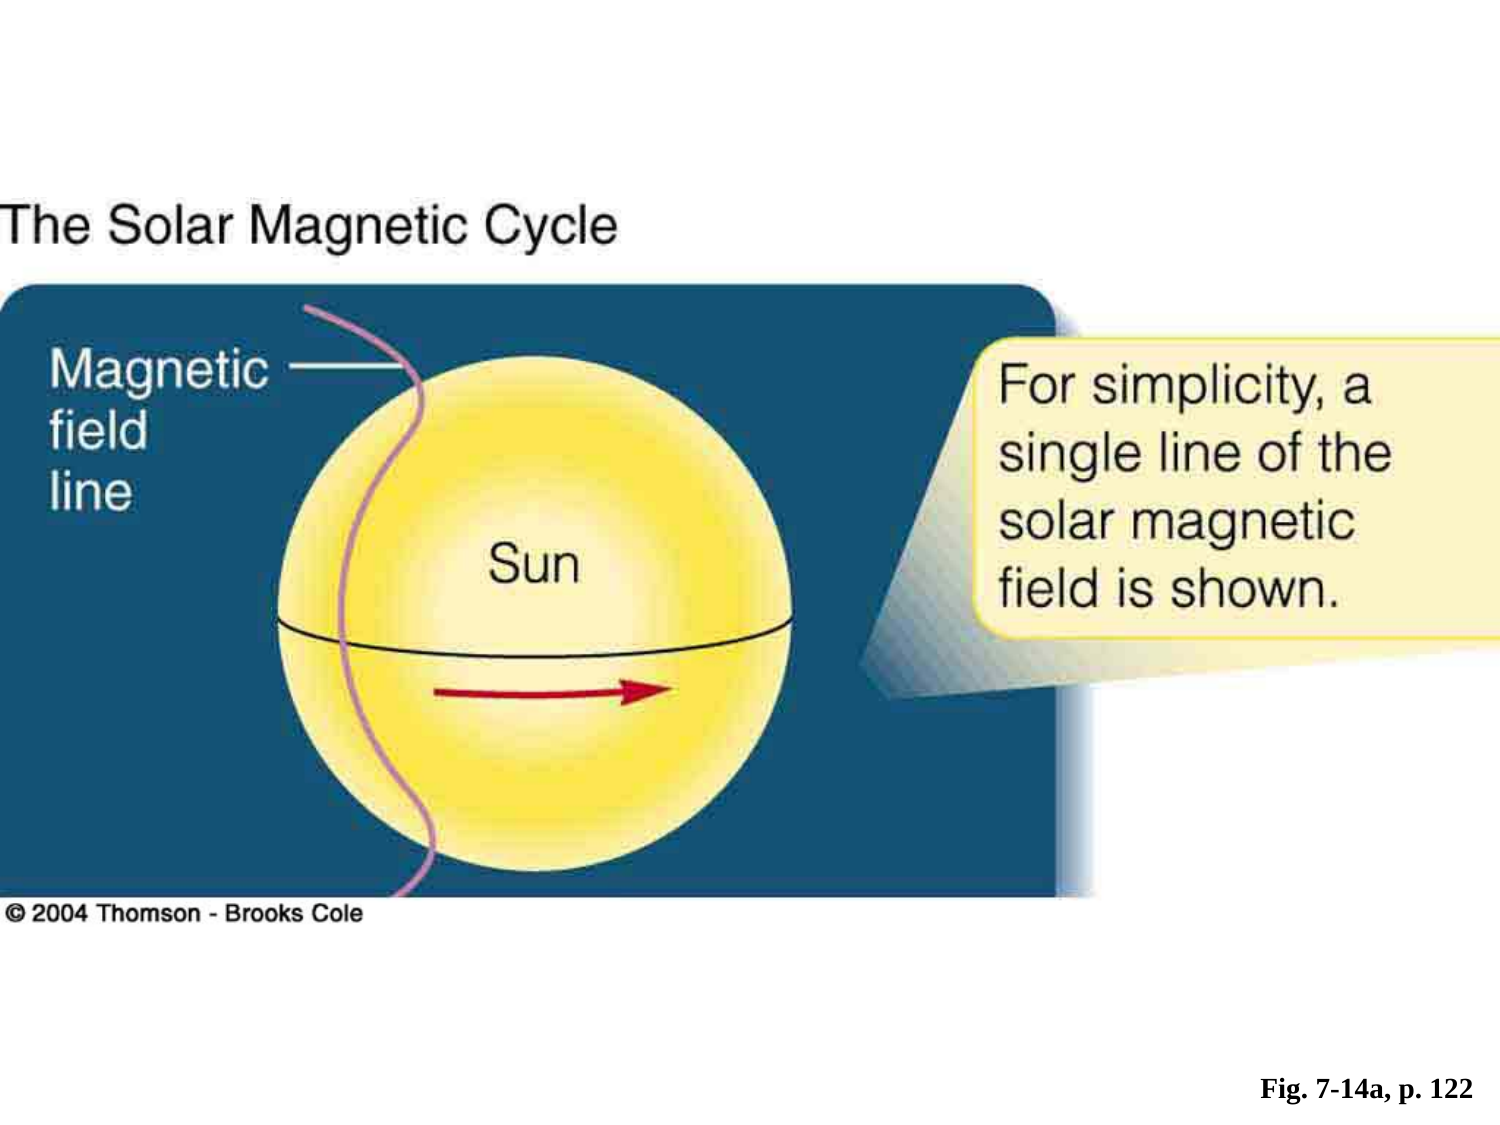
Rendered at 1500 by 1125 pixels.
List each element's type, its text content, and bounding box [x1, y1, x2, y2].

text_box Fig. 7-14a, p. 122 [1245, 1062, 1489, 1113]
picture [0, 197, 1500, 927]
